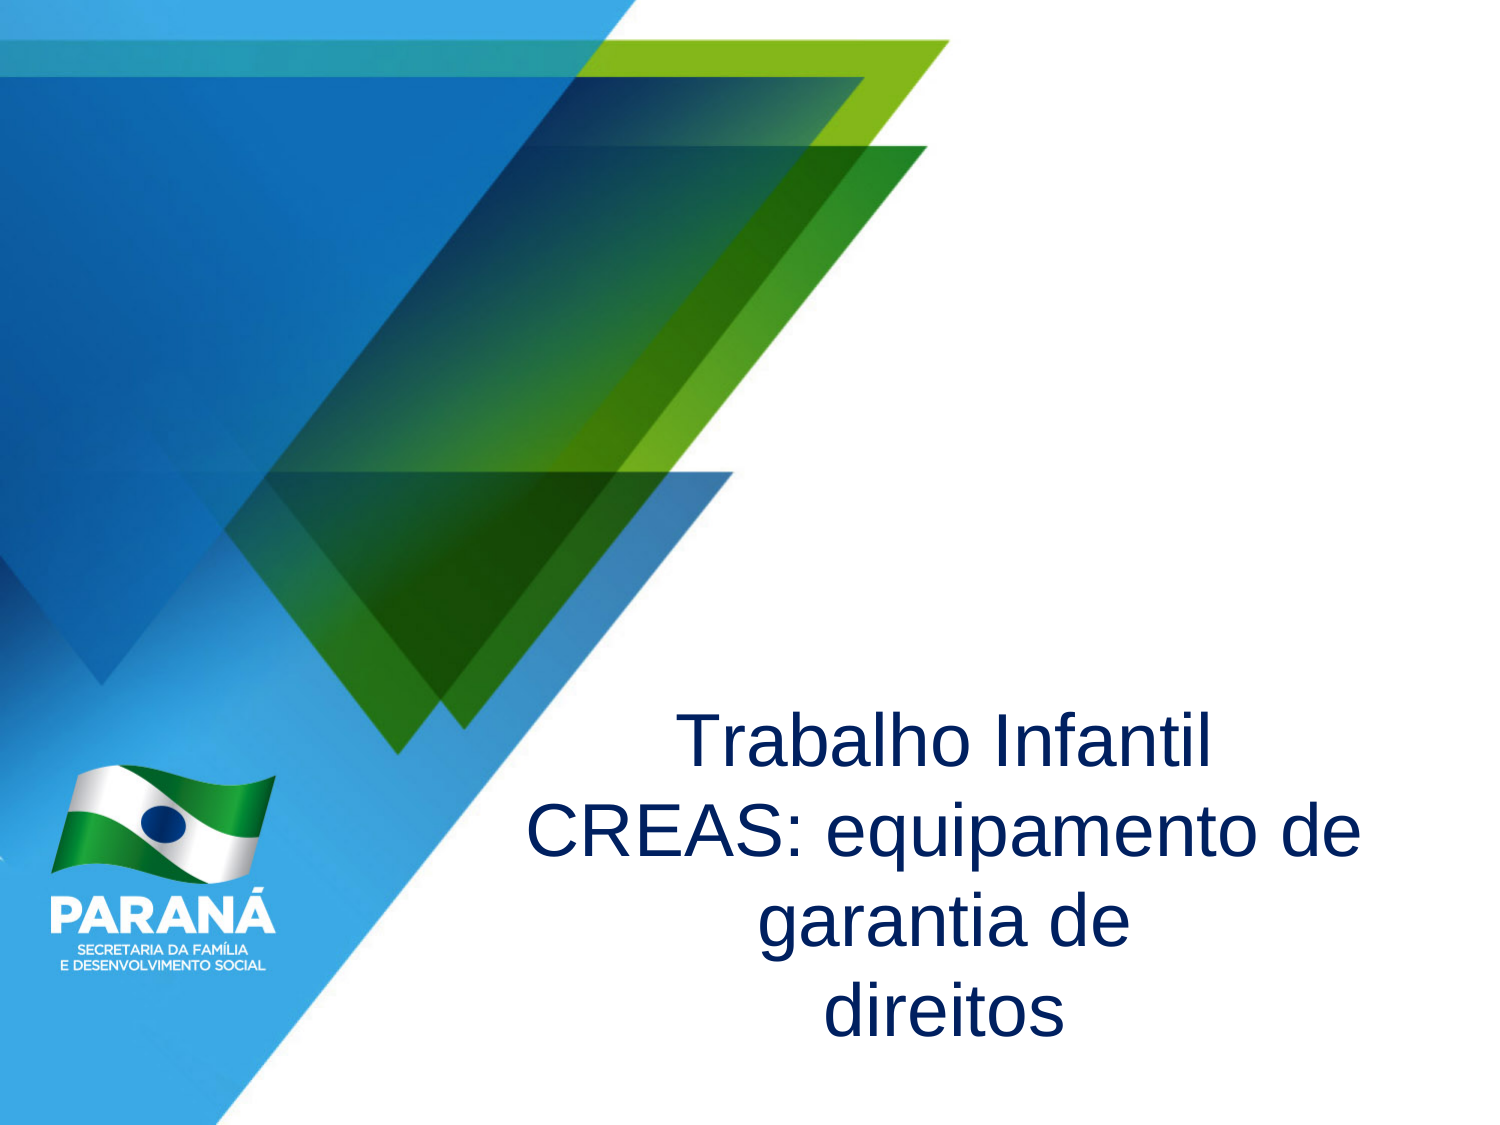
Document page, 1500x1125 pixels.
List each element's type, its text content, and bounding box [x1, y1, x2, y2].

title Trabalho Infantil CREAS: equipamento de garantia de direitos [430, 683, 1459, 1125]
text_box [0, 0, 1500, 1125]
